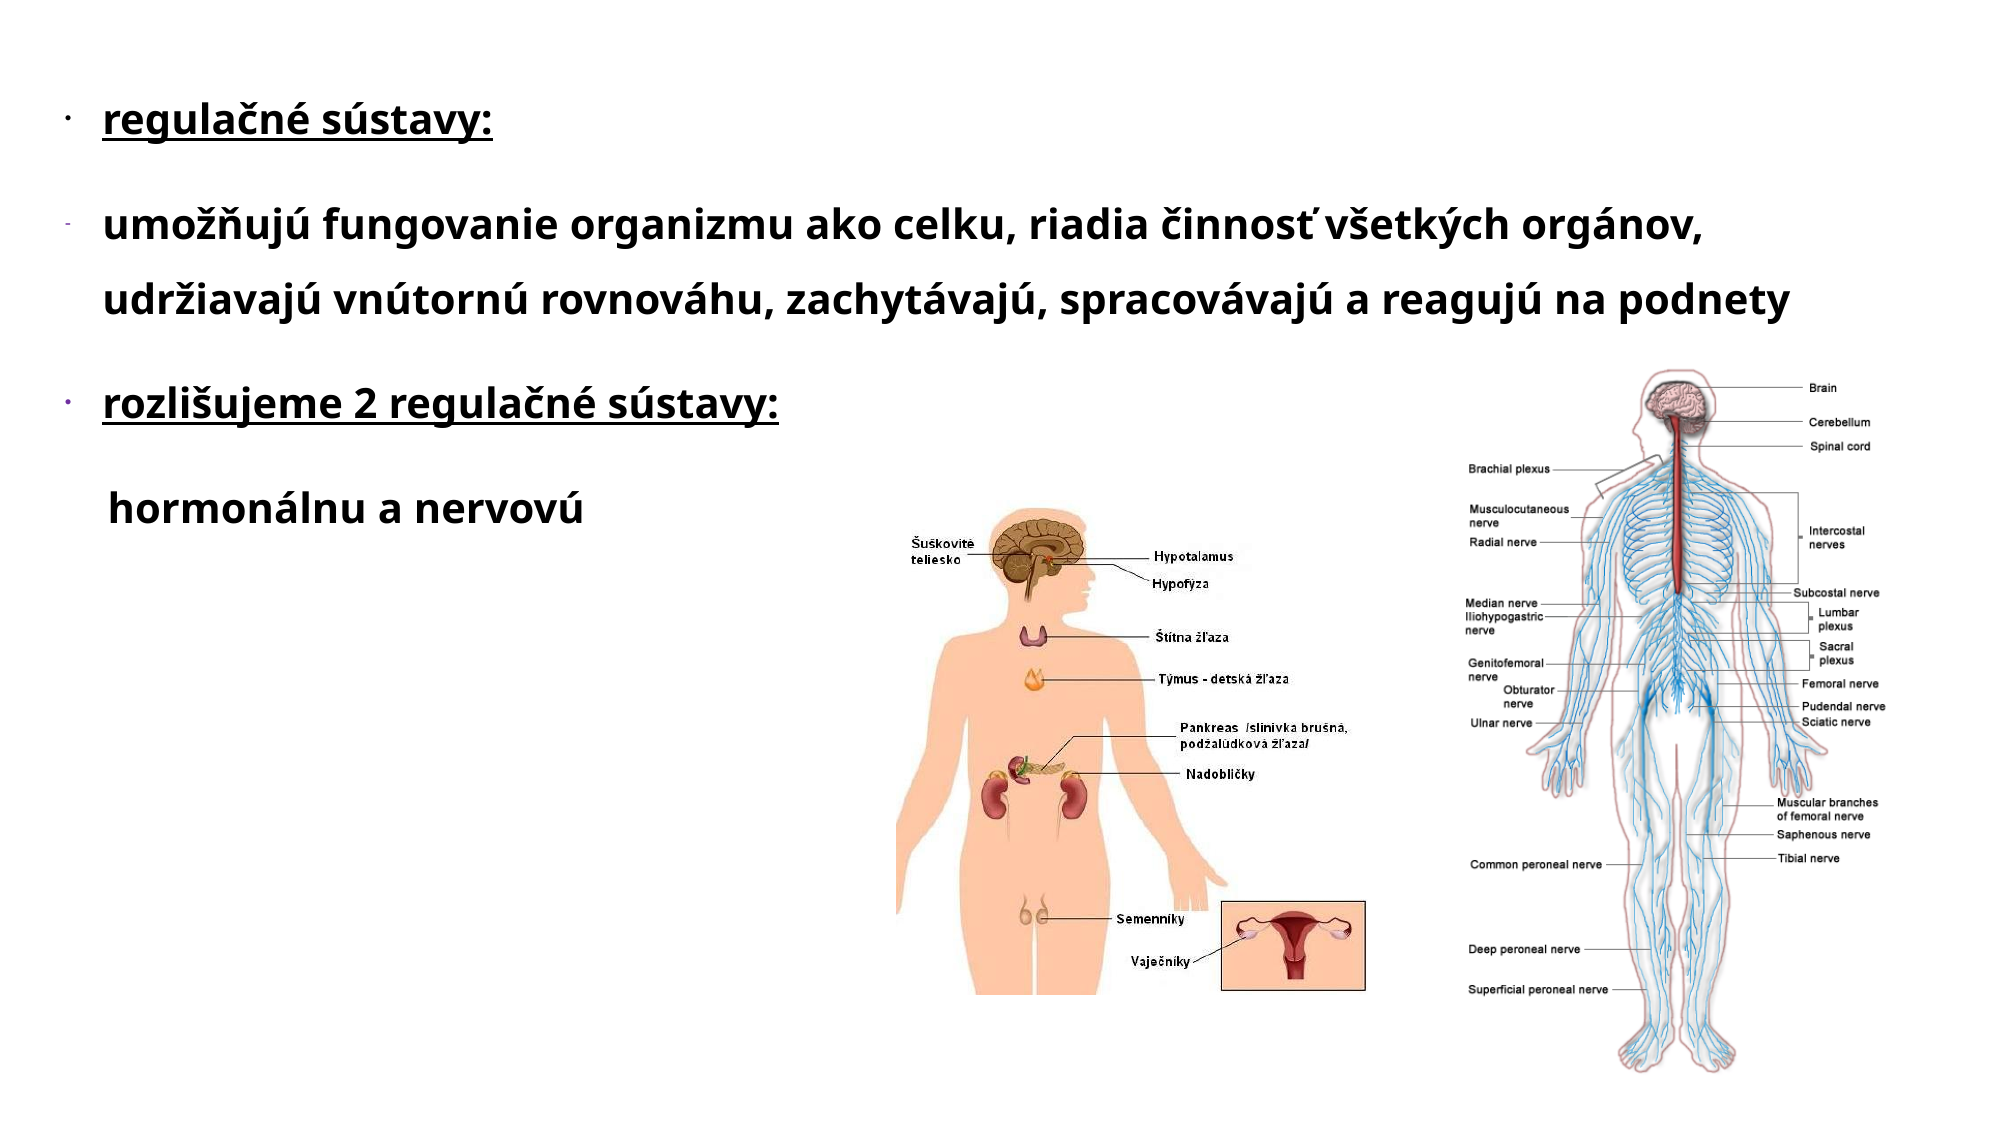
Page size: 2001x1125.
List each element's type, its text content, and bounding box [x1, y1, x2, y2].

list regulačné sústavy: umožňujú fungovanie organizmu ako celku, riadia činnosť všetkých orgánov, udržiavajú vnútornú rovnováhu, zachytávajú, spracovávajú a reagujú na podnety rozlišujeme 2 regulačné sústavy: hormonálnu a nervovú [50, 60, 1933, 698]
picture [896, 500, 1368, 995]
picture [1459, 360, 1895, 1079]
